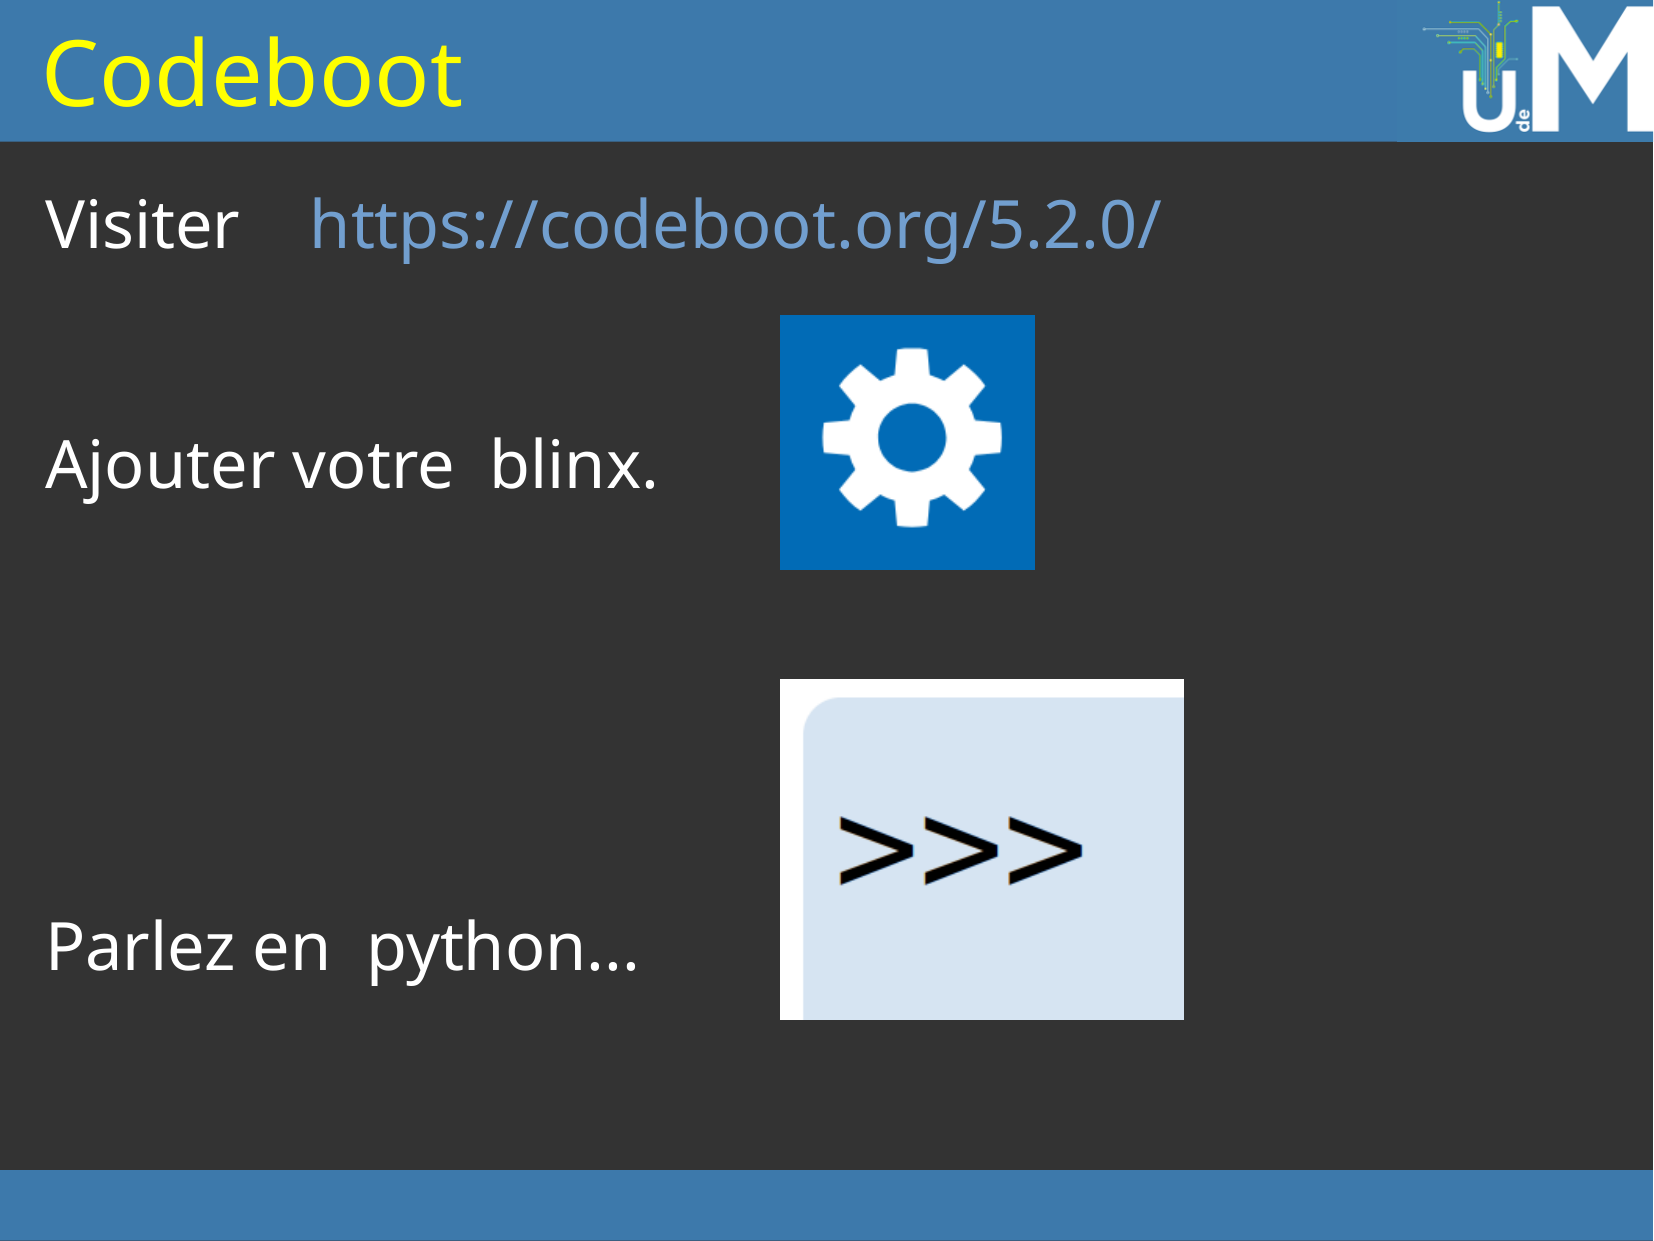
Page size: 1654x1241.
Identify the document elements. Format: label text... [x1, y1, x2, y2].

picture [780, 315, 1035, 571]
picture [1397, 0, 1654, 142]
title Codeboot [41, 9, 1411, 133]
list Visiter https://codeboot.org/5.2.0/ Ajouter votre blinx. Parlez en python... [45, 177, 1606, 1141]
picture [780, 679, 1184, 1021]
